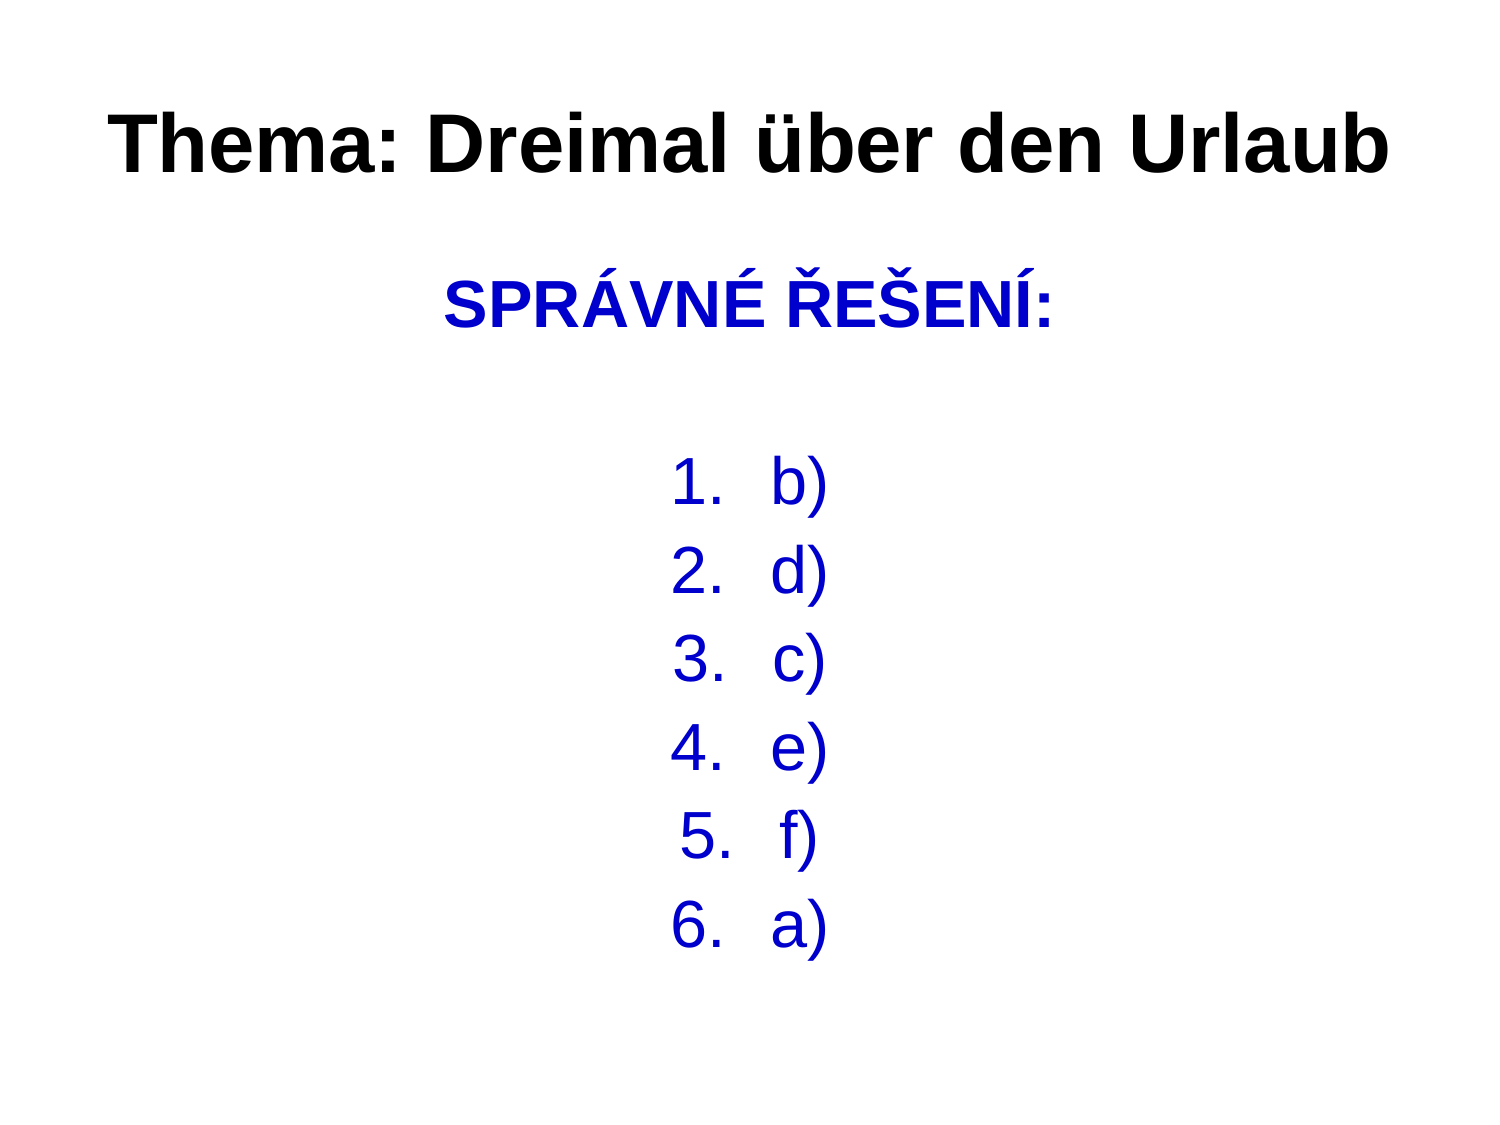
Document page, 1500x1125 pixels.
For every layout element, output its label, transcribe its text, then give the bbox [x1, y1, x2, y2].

list SPRÁVNÉ ŘEŠENÍ: b) d) c) e) f) a) [75, 262, 1426, 1059]
title Thema: Dreimal über den Urlaub [75, 45, 1426, 233]
